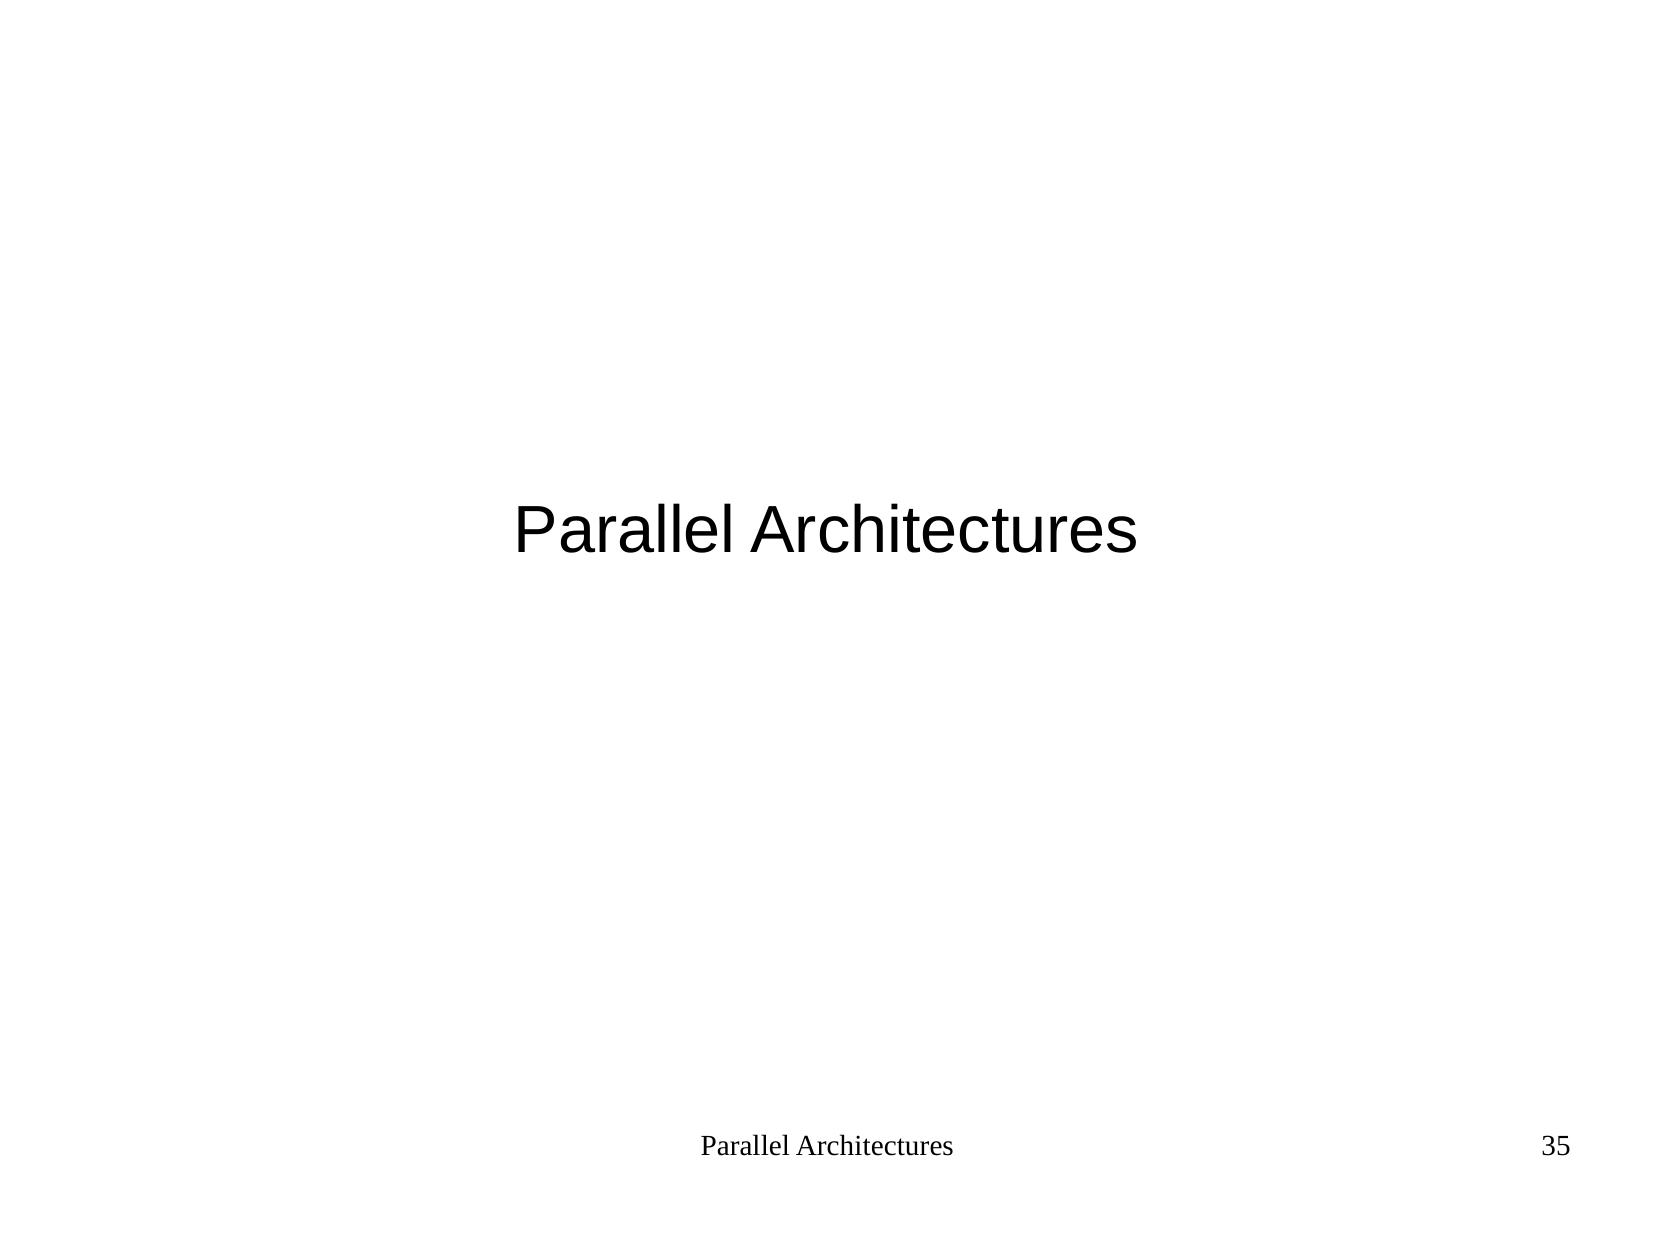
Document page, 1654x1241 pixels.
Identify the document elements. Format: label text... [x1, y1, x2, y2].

subtitle Parallel Architectures [82, 49, 1571, 1010]
